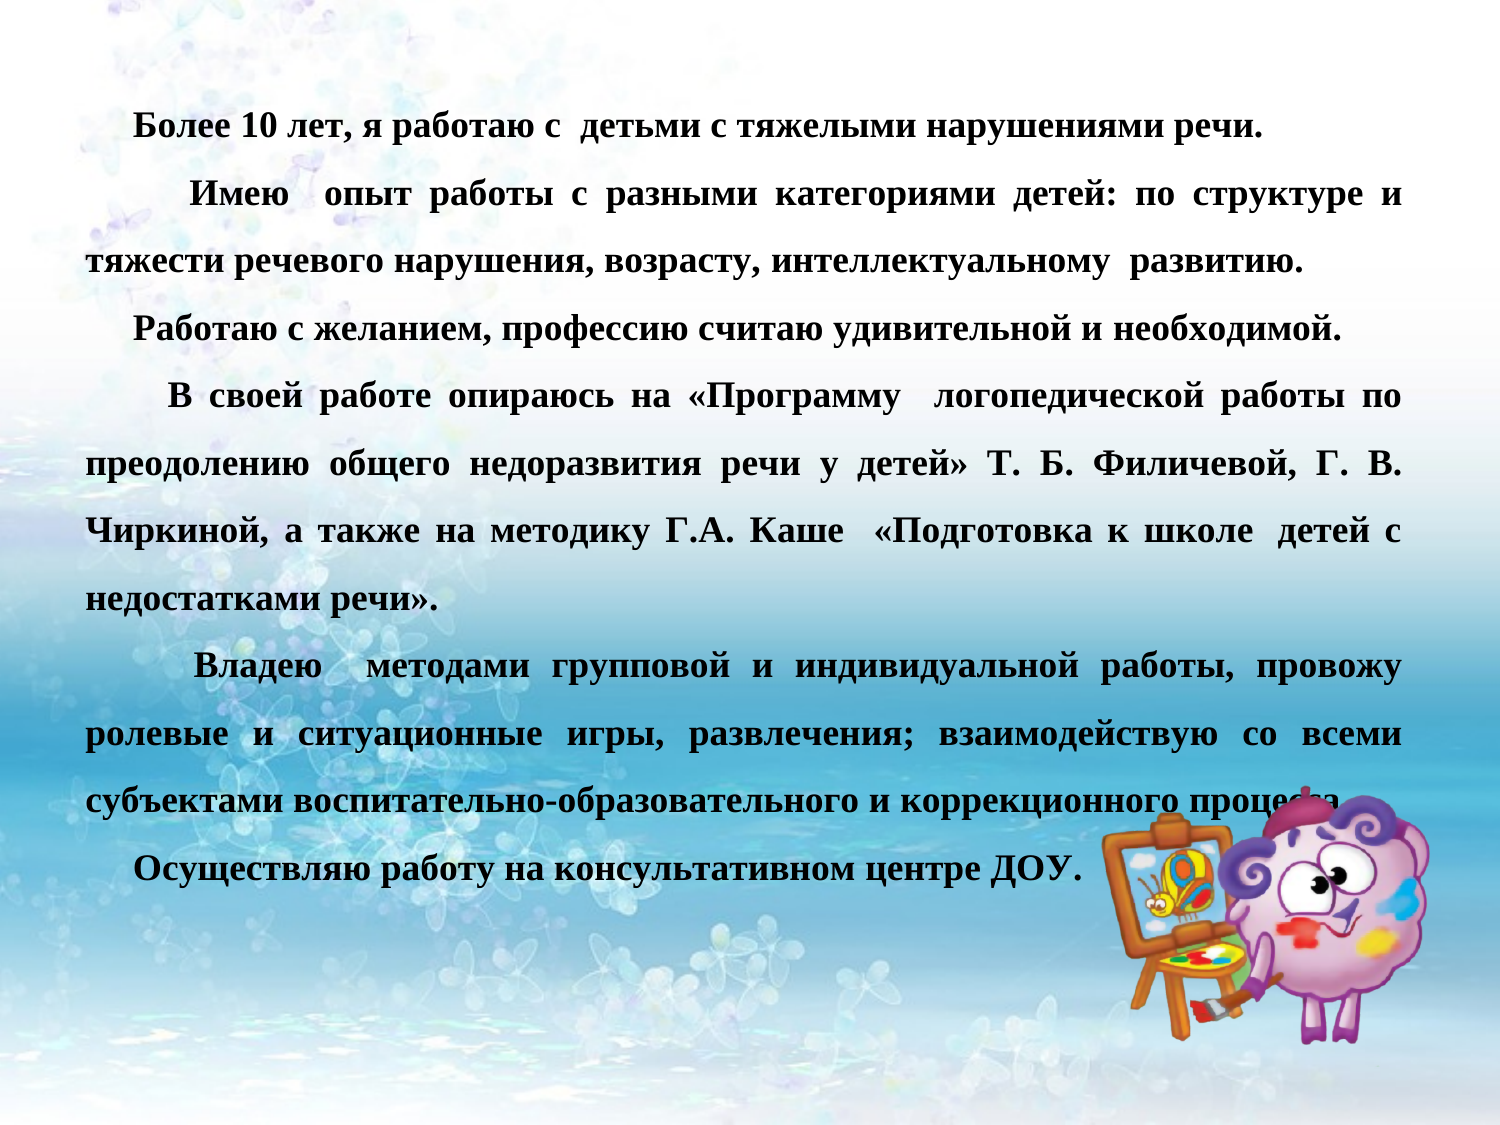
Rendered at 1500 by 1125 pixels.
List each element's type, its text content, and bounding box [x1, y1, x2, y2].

picture [0, 0, 1500, 1125]
list Более 10 лет, я работаю с детьми с тяжелыми нарушениями речи. Имею опыт работы с разными категориями детей: по структуре и тяжести речевого нарушения, возрасту, интеллектуальному развитию. Работаю с желанием, профессию считаю удивительной и необходимой. В своей работе опираюсь на «Программу логопедической работы по преодолению общего недоразвития речи у детей» Т. Б. Филичевой, Г. В. Чиркиной, а также на методику Г.А. Каше «Подготовка к школе детей с недостатками речи». Владею методами групповой и индивидуальной работы, провожу ролевые и ситуационные игры, развлечения; взаимодействую со всеми субъектами воспитательно-образовательного и коррекционного процесса. Осуществляю работу на консультативном центре ДОУ. [70, 70, 1418, 1067]
